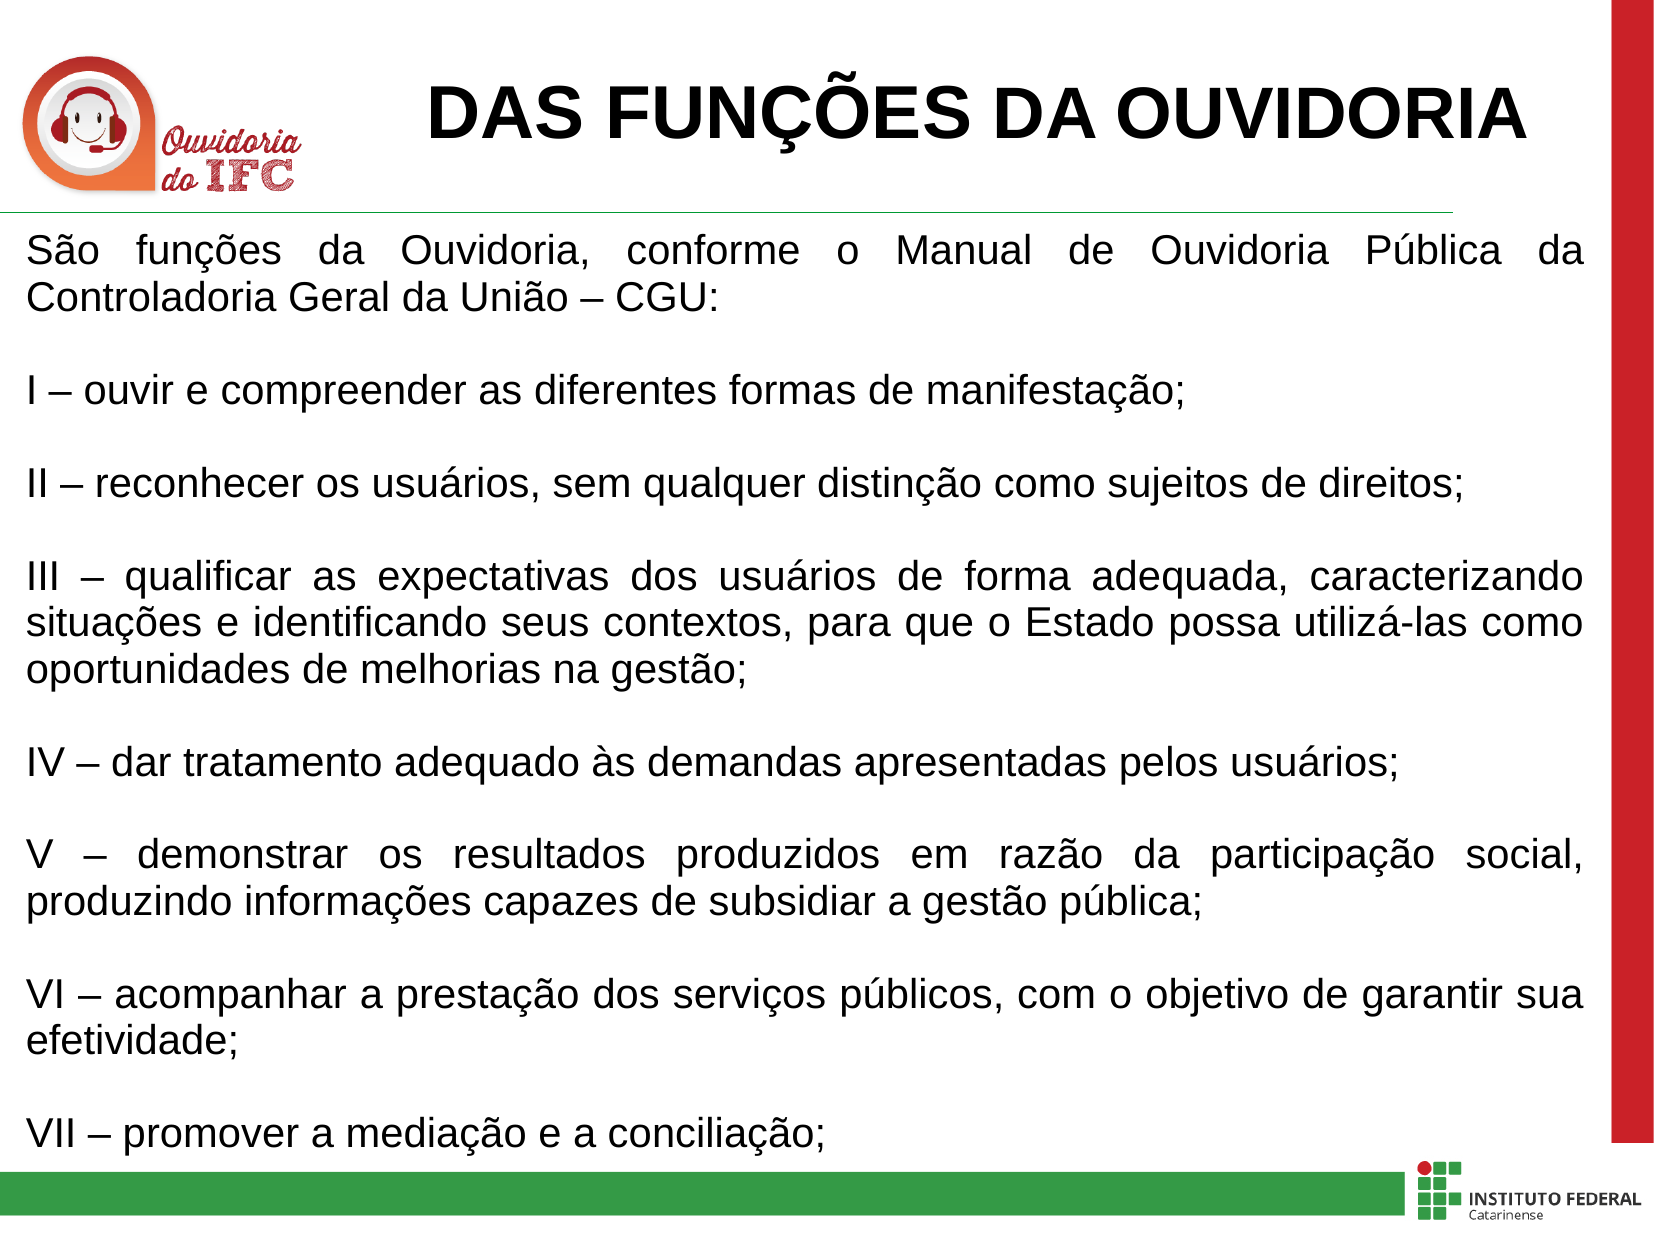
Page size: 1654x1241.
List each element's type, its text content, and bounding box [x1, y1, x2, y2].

title DAS FUNÇÕES DA OUVIDORIA [94, 35, 1583, 189]
subtitle São funções da Ouvidoria, conforme o Manual de Ouvidoria Pública da Controladoria Geral da União – CGU: I – ouvir e compreender as diferentes formas de manifestação; II – reconhecer os usuários, sem qualquer distinção como sujeitos de direitos; III – qualificar as expectativas dos usuários de forma adequada, caracterizando situações e identificando seus contextos, para que o Estado possa utilizá-las como oportunidades de melhorias na gestão; IV – dar tratamento adequado às demandas apresentadas pelos usuários; V – demonstrar os resultados produzidos em razão da participação social, produzindo informações capazes de subsidiar a gestão pública; VI – acompanhar a prestação dos serviços públicos, com o objetivo de garantir sua efetividade; VII – promover a mediação e a conciliação; [25, 226, 1585, 1241]
picture [0, 0, 1654, 1241]
